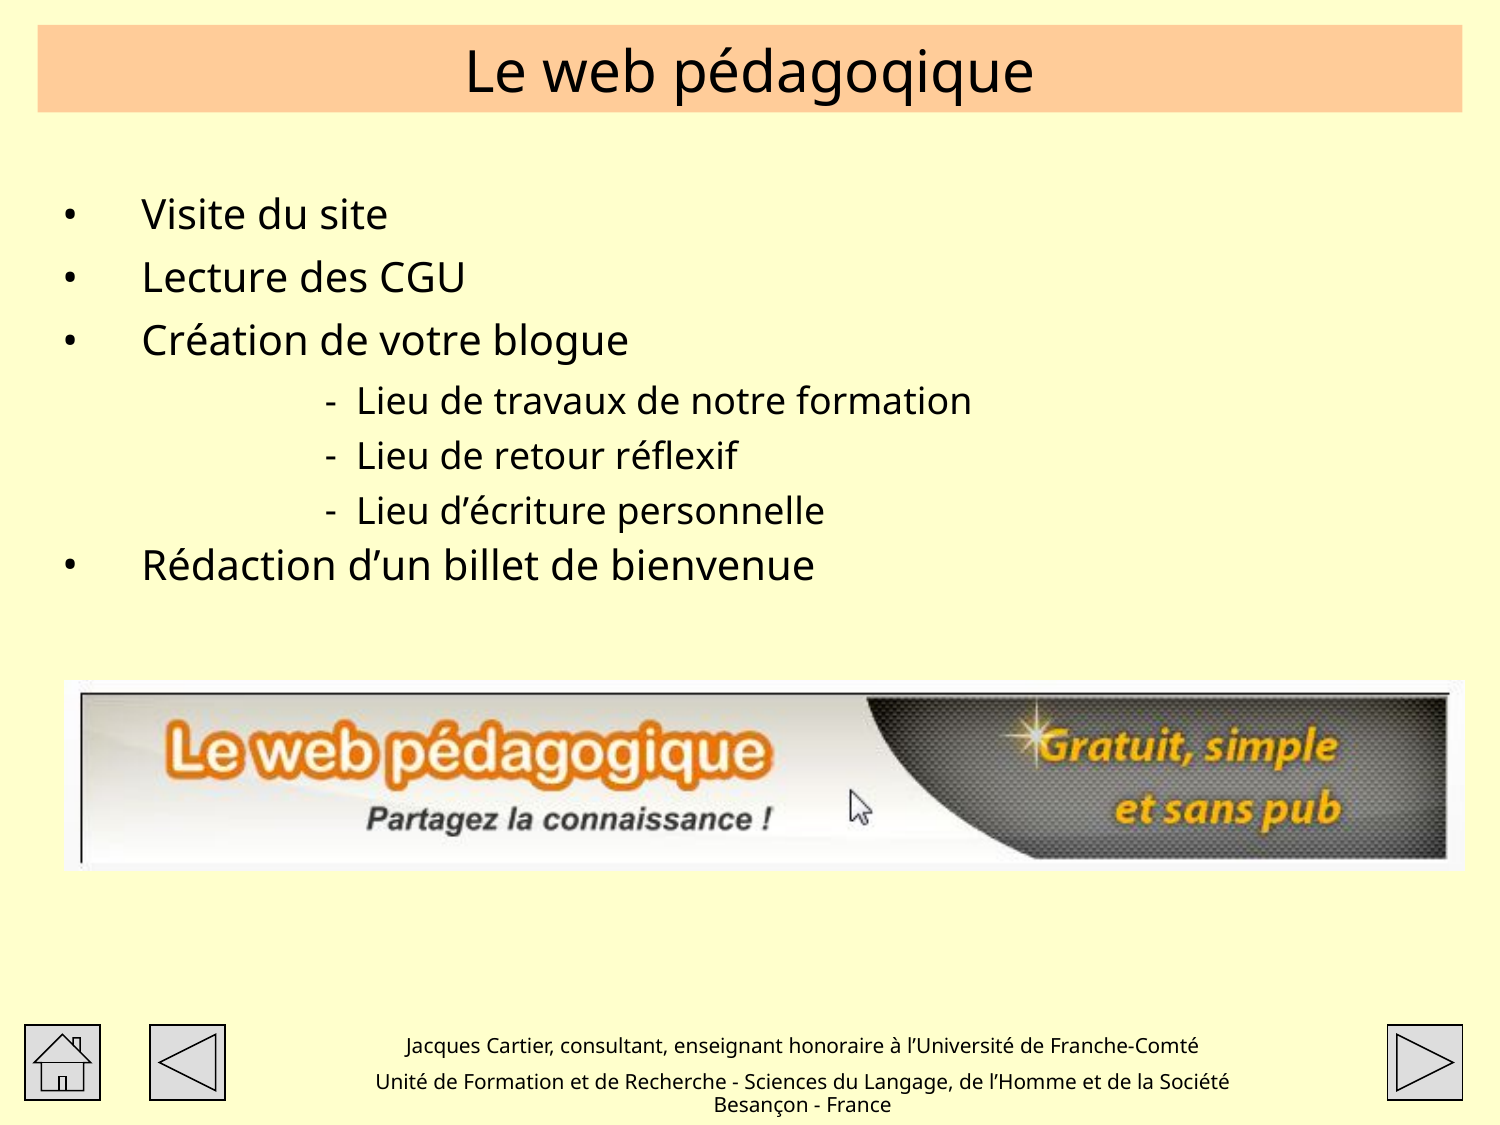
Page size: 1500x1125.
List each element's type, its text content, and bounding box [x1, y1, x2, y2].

title Le web pédagoqique [37, 24, 1463, 113]
picture [64, 680, 1465, 871]
list Visite du site Lecture des CGU Création de votre blogue Lieu de travaux de notre formation Lieu de retour réflexif Lieu d’écriture personnelle Rédaction d’un billet de bienvenue [62, 187, 1438, 975]
